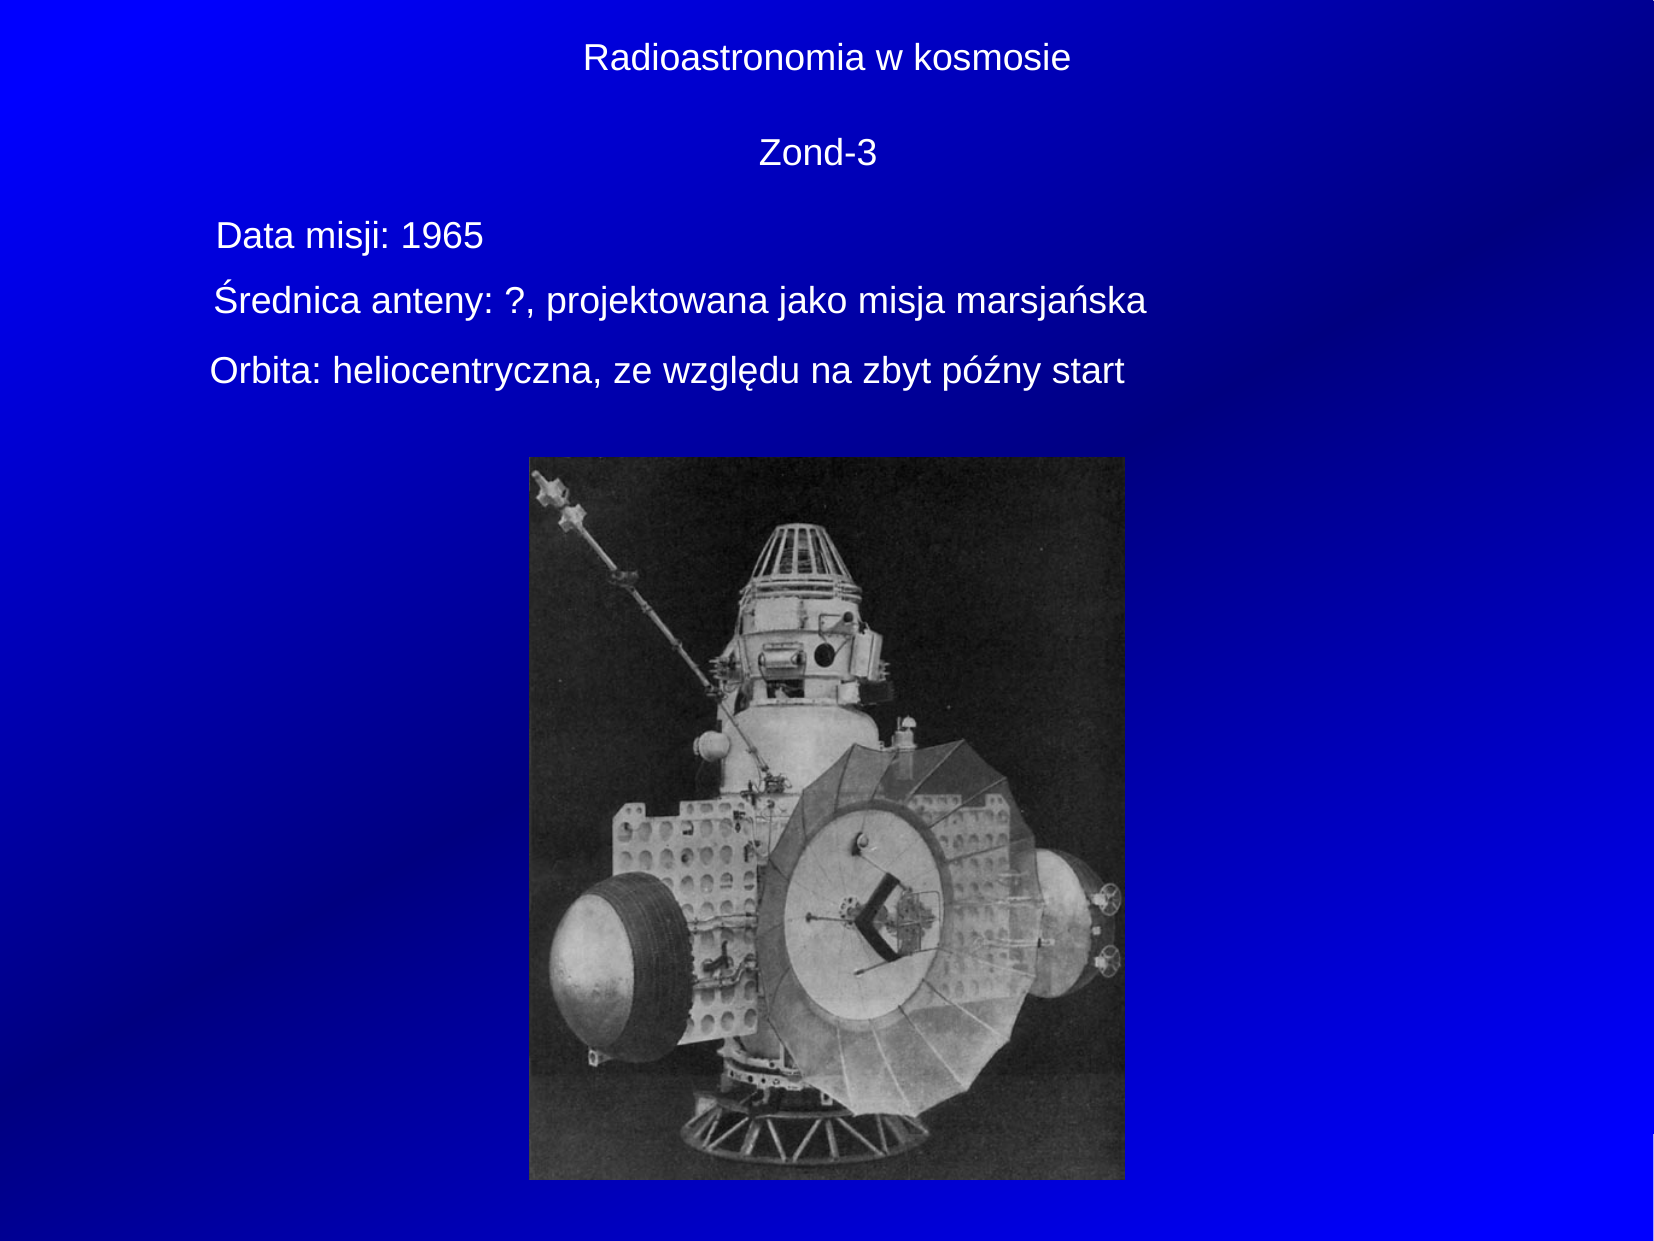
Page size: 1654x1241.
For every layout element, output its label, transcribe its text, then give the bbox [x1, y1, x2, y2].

text_box Zond-3 [744, 124, 910, 181]
text_box Radioastronomia w kosmosie [568, 29, 1087, 87]
picture [529, 457, 1125, 1180]
text_box Data misji: 1965 [200, 206, 595, 264]
text_box Orbita: heliocentryczna, ze względu na zbyt późny start [194, 342, 1141, 400]
text_box Średnica anteny: ?, projektowana jako misja marsjańska [198, 271, 1163, 329]
